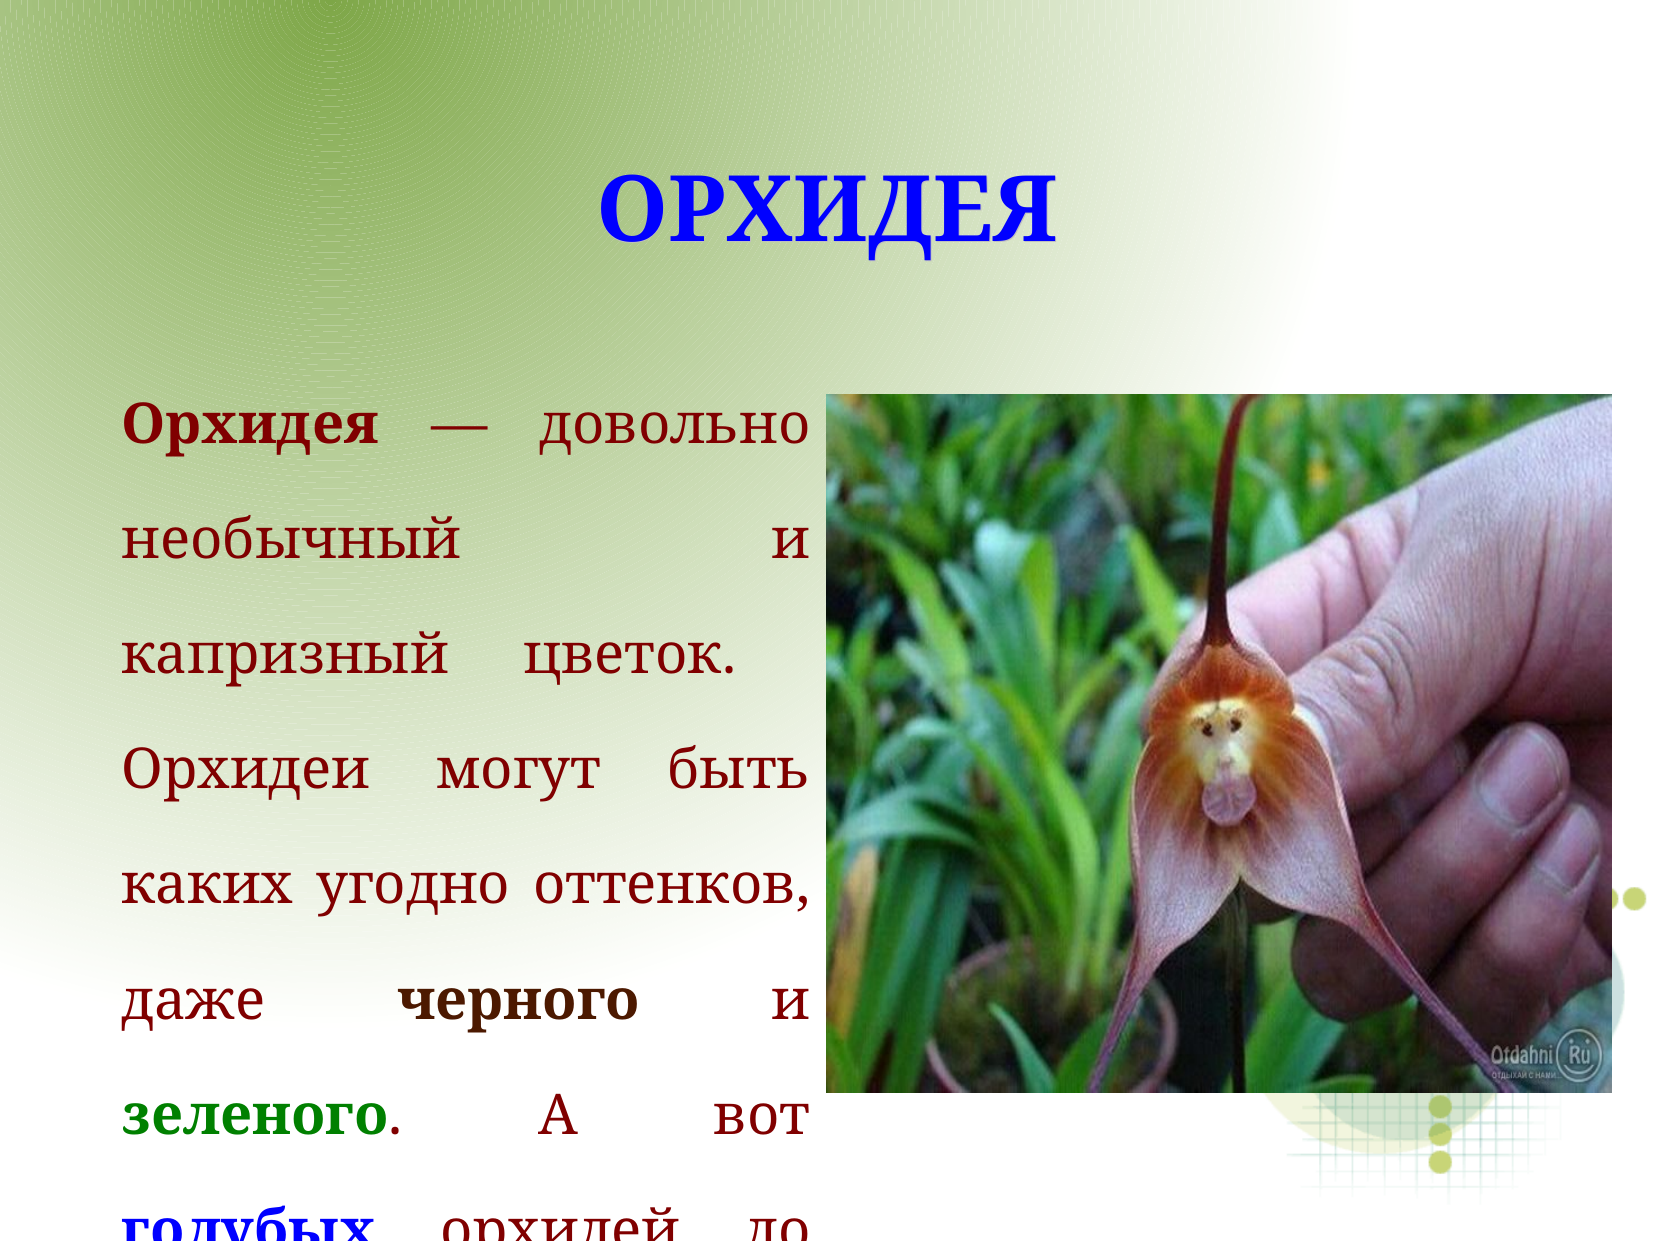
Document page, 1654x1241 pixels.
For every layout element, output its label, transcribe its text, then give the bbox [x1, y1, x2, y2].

picture [826, 394, 1654, 1211]
list Орхидея ― довольно необычный и капризный цветок. Орхидеи могут быть каких угодно оттенков, даже черного и зеленого. А вот голубых орхидей до сих пор так и не удалось вывести. [121, 344, 811, 1174]
title ОРХИДЕЯ [121, 102, 1534, 311]
